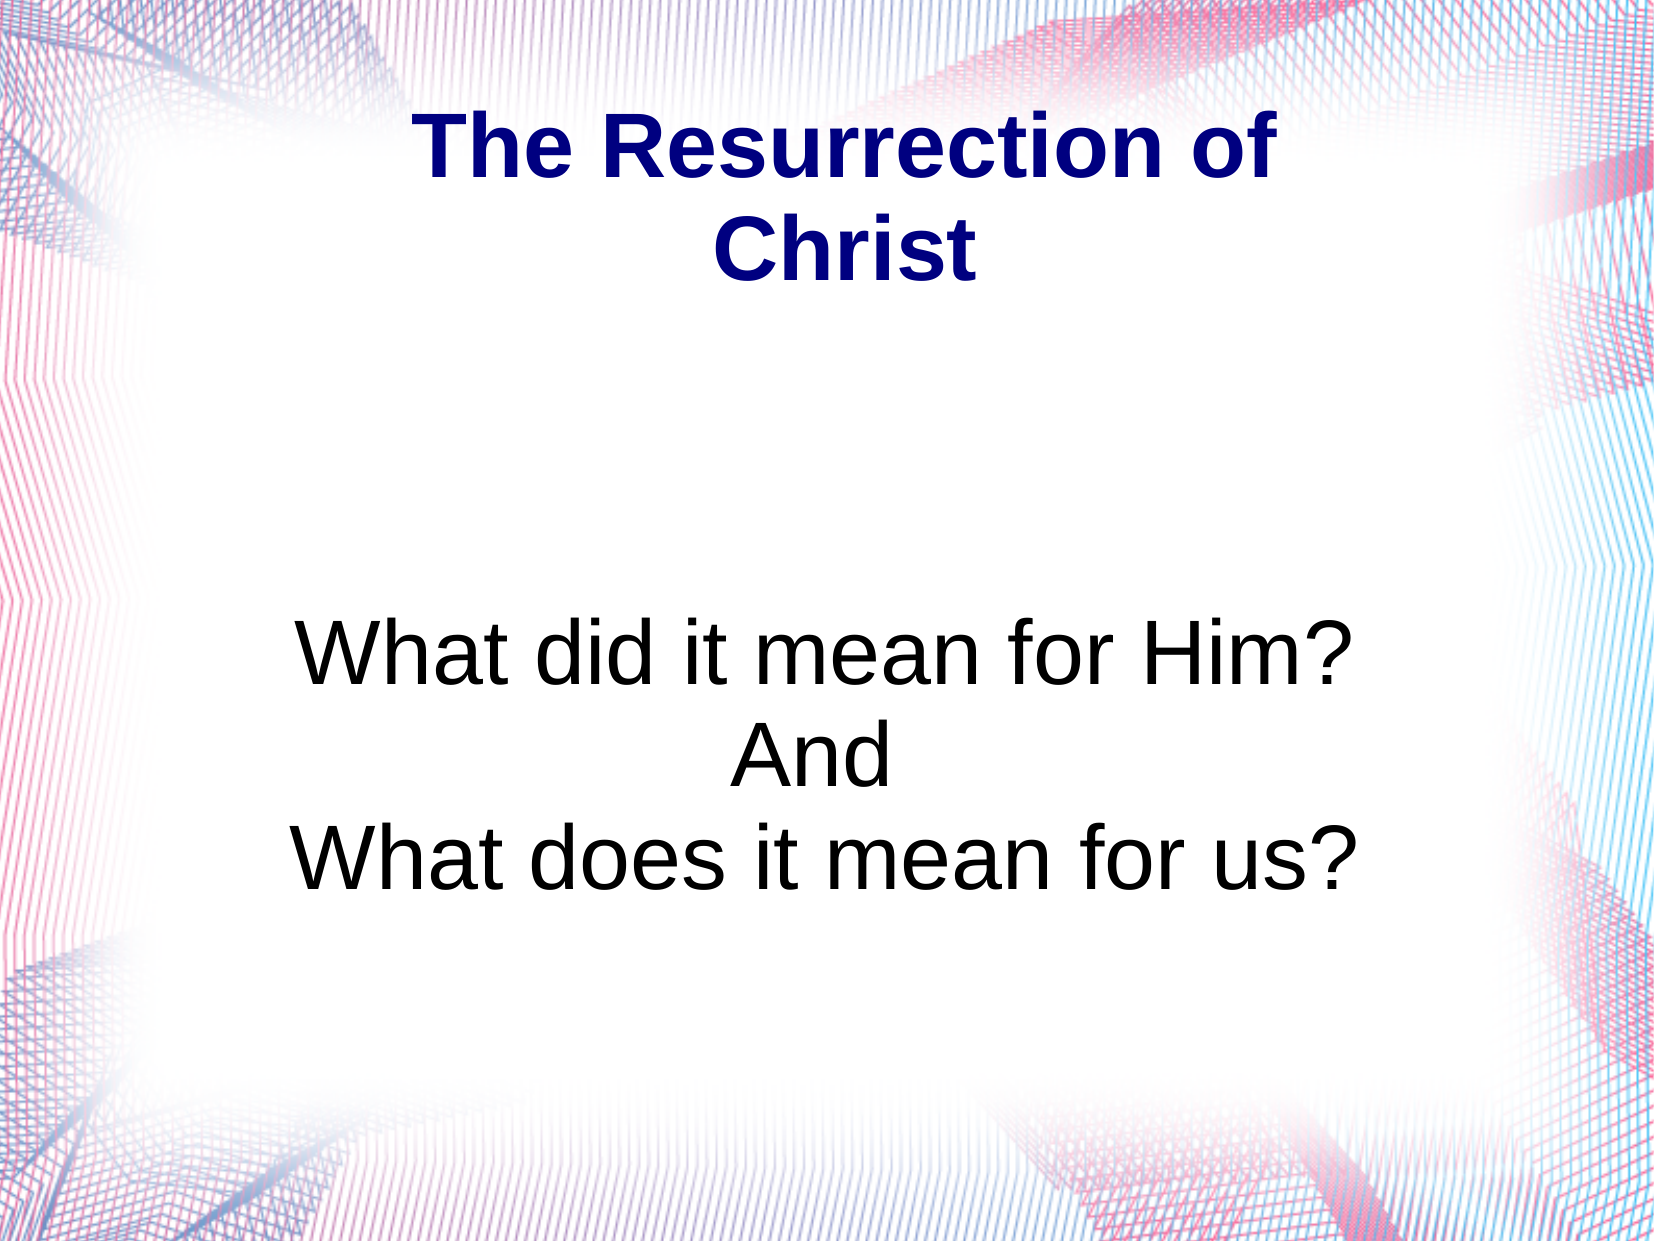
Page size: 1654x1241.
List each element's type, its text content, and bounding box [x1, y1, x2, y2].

title The Resurrection of Christ [340, 94, 1351, 301]
subtitle What did it mean for Him? And What does it mean for us? [187, 450, 1464, 1061]
picture [0, 0, 1654, 1241]
